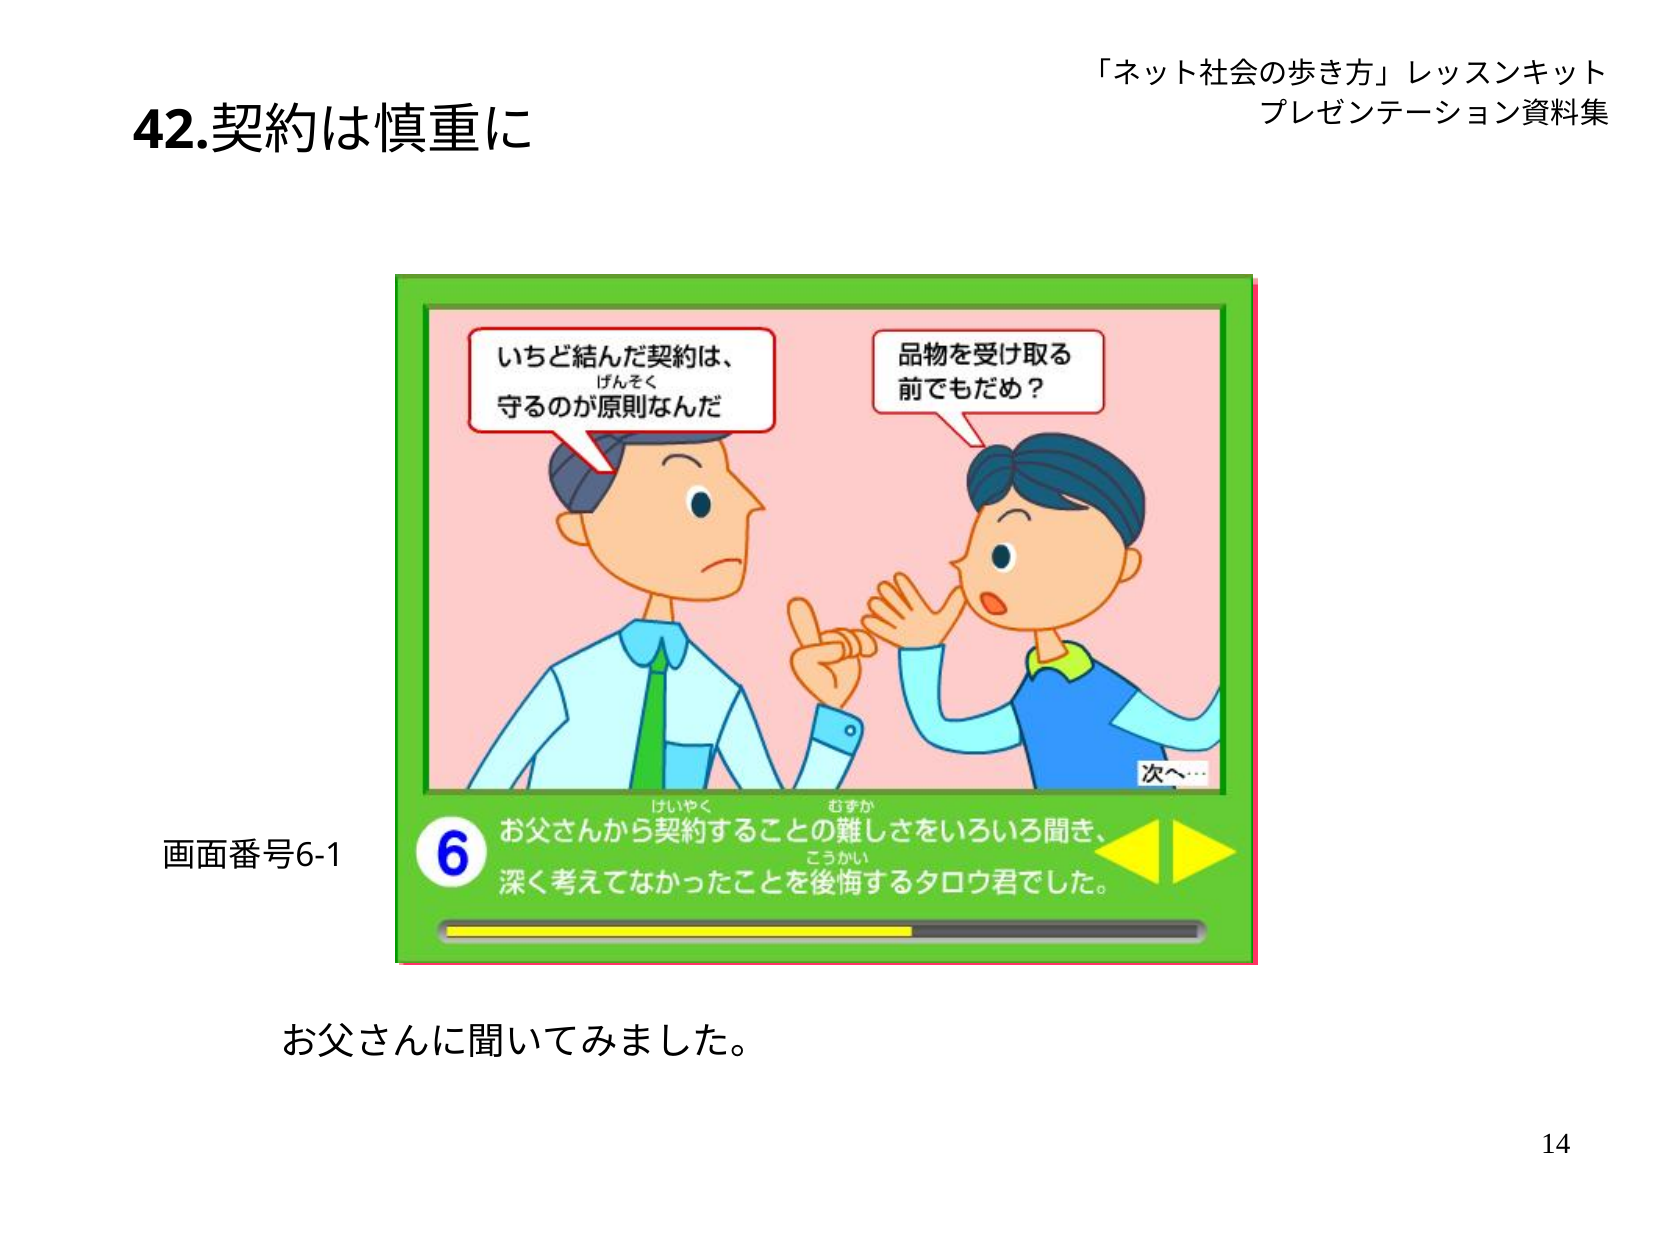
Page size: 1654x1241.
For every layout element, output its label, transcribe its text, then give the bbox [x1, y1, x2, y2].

text_box 「ネット社会の歩き方」レッスンキット プレゼンテーション資料集 [1062, 44, 1625, 139]
text_box 42.契約は慎重に [118, 88, 1241, 169]
text_box 画面番号6-1 [147, 826, 384, 882]
text_box お父さんに聞いてみました。 [265, 1003, 1447, 1074]
picture [395, 274, 1258, 965]
